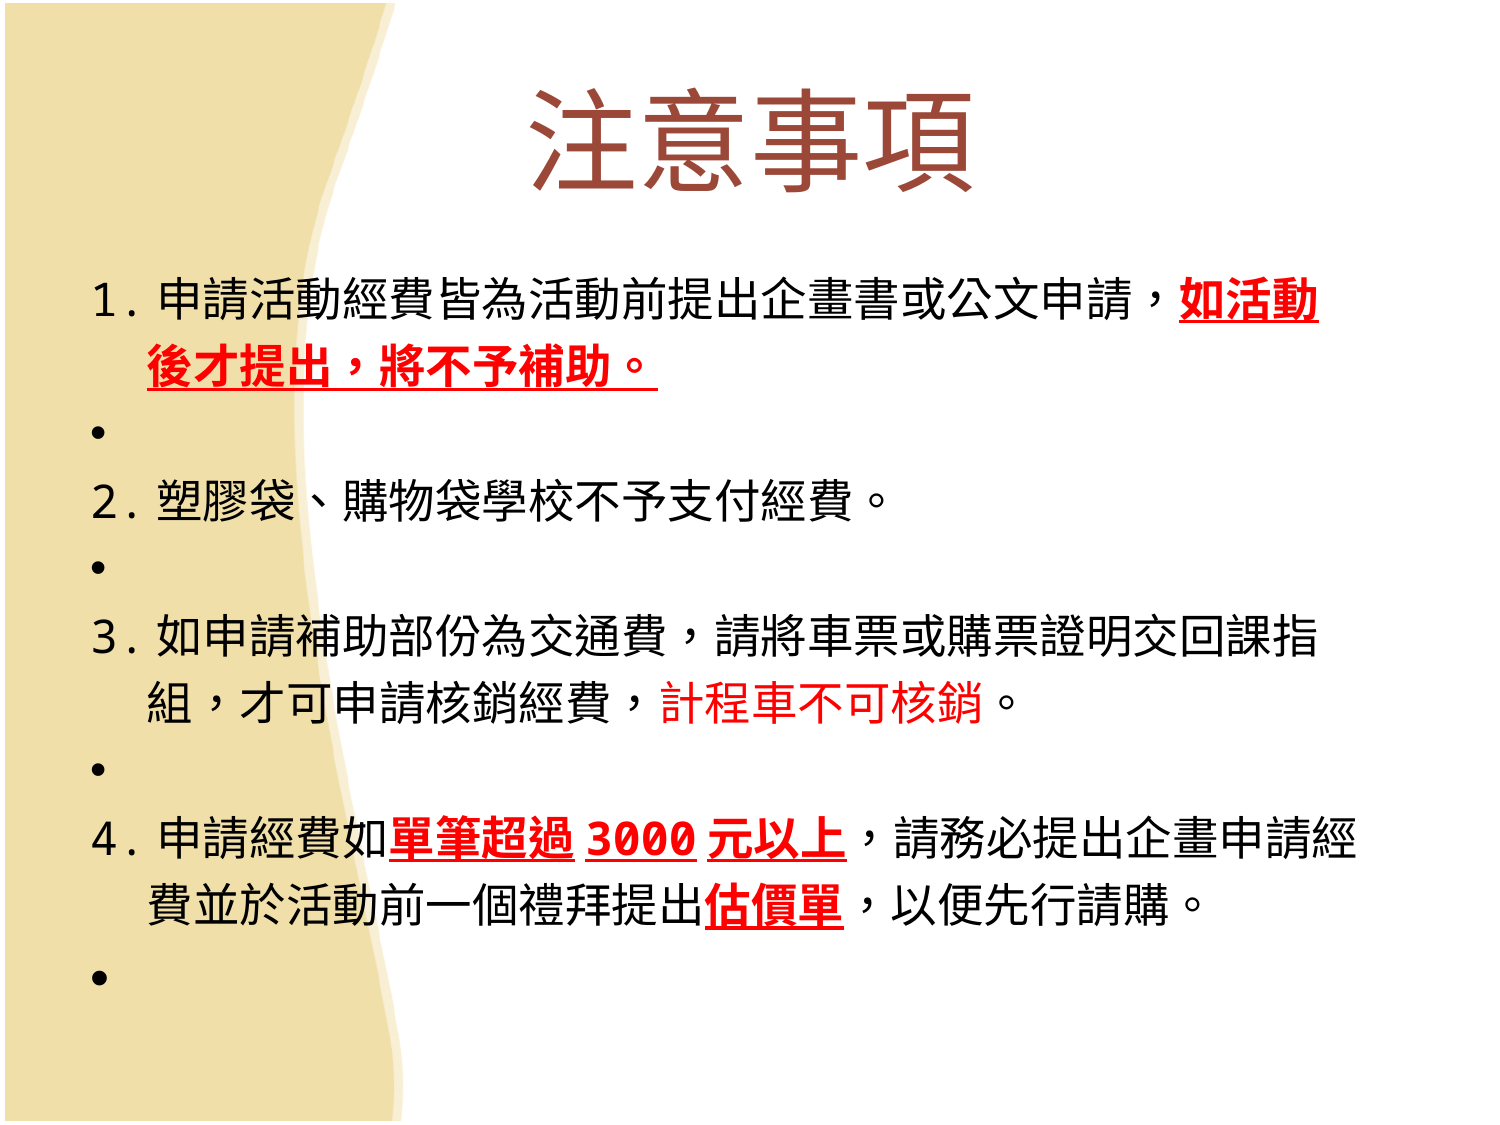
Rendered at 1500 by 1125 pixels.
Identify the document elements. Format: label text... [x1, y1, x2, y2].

list 1.申請活動經費皆為活動前提出企畫書或公文申請，如活動 後才提出，將不予補助。 2.塑膠袋、購物袋學校不予支付經費。 3.如申請補助部份為交通費，請將車票或購票證明交回課指 組，才可申請核銷經費，計程車不可核銷。 4.申請經費如單筆超過3000元以上，請務必提出企畫申請經 費並於活動前一個禮拜提出估價單，以便先行請購。 [75, 262, 1426, 1055]
title 注意事項 [75, 45, 1426, 233]
